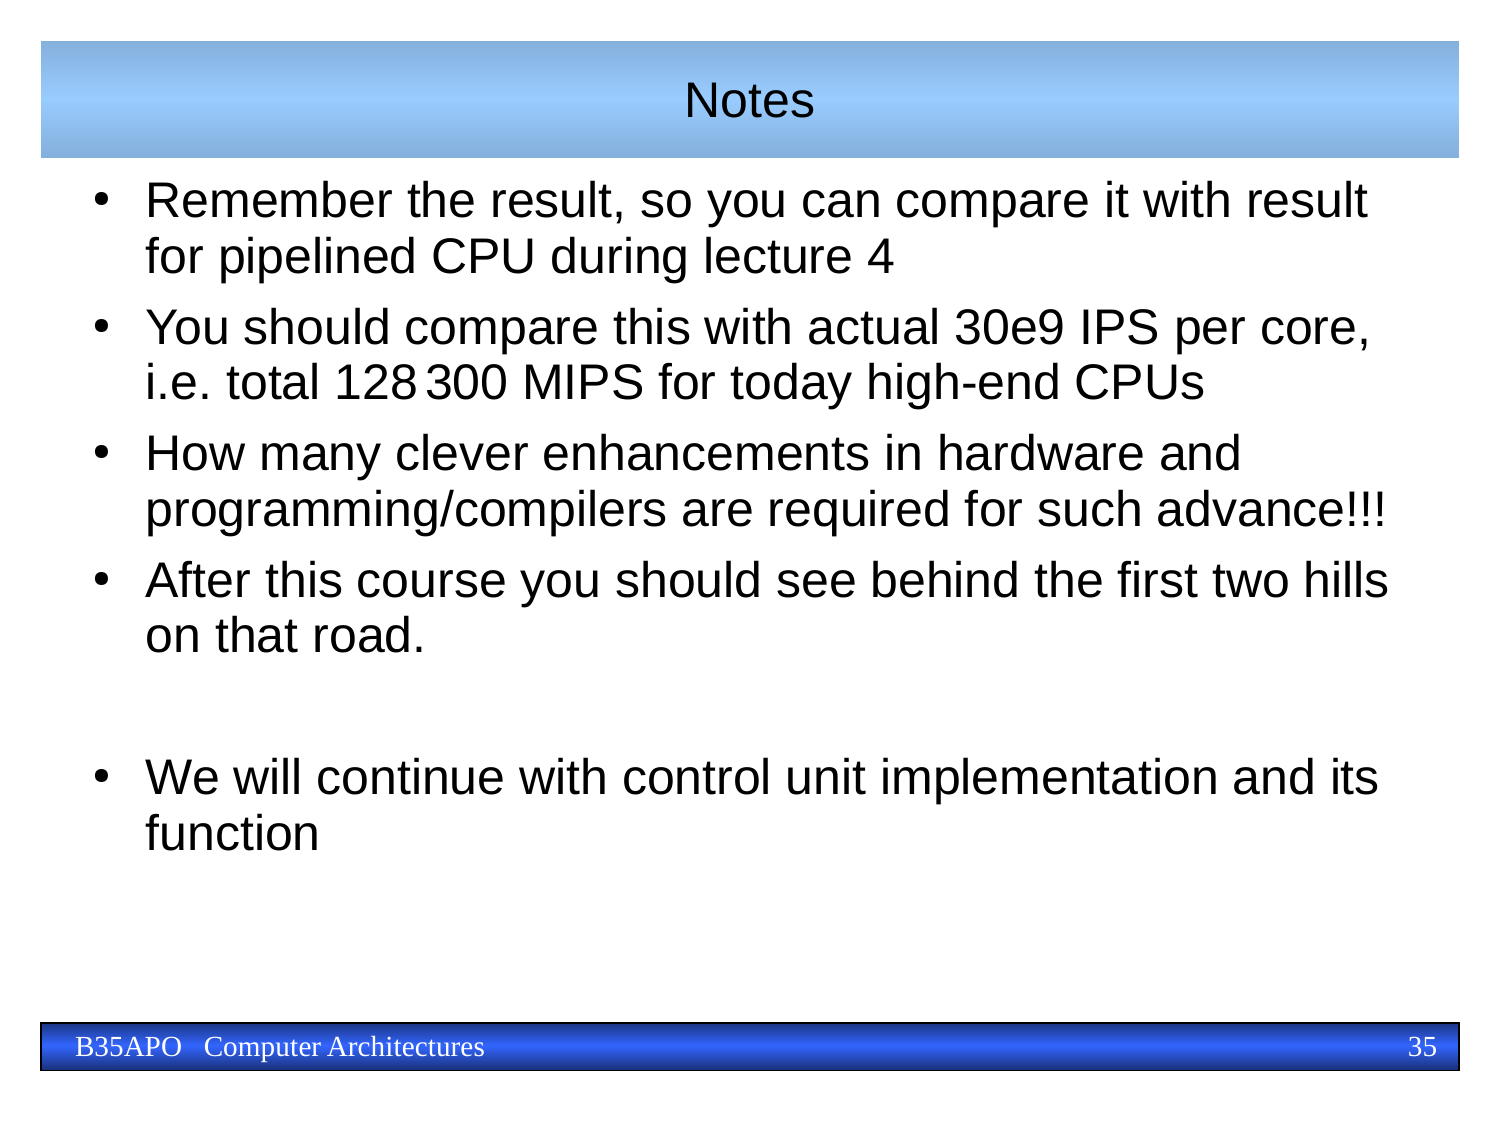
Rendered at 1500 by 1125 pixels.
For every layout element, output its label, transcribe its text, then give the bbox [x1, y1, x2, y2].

list Remember the result, so you can compare it with result for pipelined CPU during lecture 4 You should compare this with actual 30e9 IPS per core, i.e. total 128 300 MIPS for today high-end CPUs How many clever enhancements in hardware and programming/compilers are required for such advance!!! After this course you should see behind the first two hills on that road. We will continue with control unit implementation and its function [75, 172, 1426, 1000]
title Notes [41, 41, 1459, 158]
